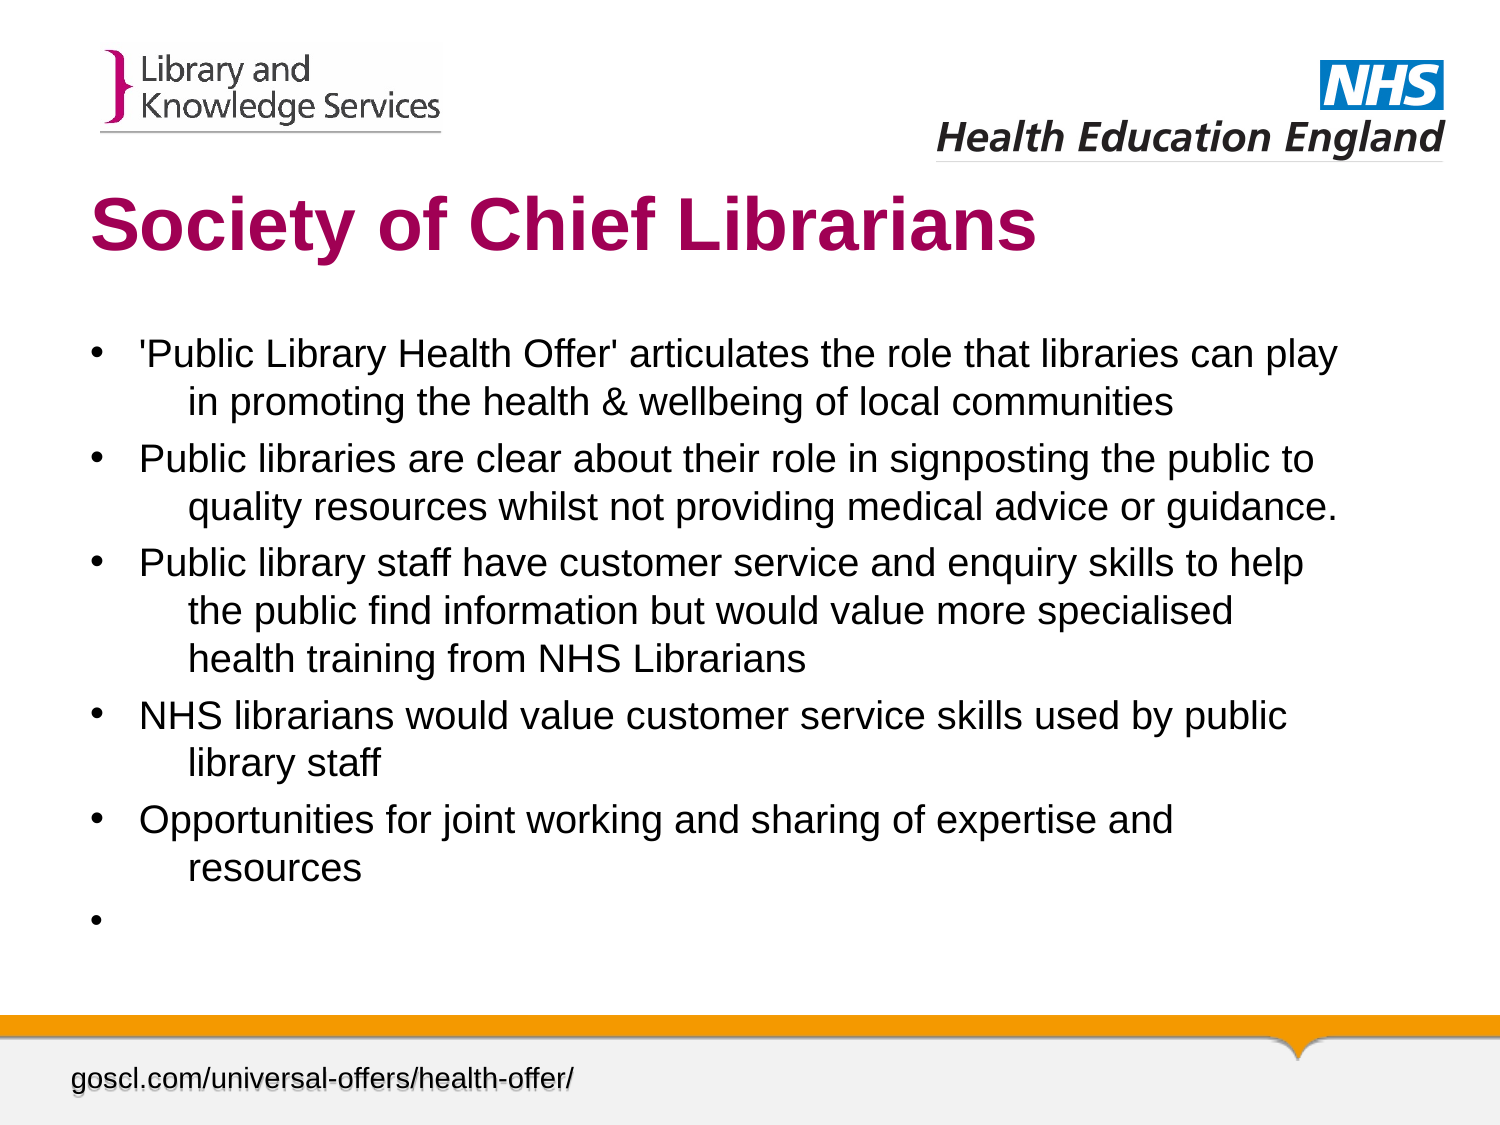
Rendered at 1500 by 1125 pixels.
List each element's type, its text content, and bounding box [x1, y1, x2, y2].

text_box goscl.com/universal-offers/health-offer/ [55, 1052, 932, 1113]
list 'Public Library Health Offer' articulates the role that libraries can play in promoting the health & wellbeing of local communities Public libraries are clear about their role in signposting the public to quality resources whilst not providing medical advice or guidance. Public library staff have customer service and enquiry skills to help the public find information but would value more specialised health training from NHS Librarians NHS librarians would value customer service skills used by public library staff Opportunities for joint working and sharing of expertise and resources [55, 281, 1444, 1002]
title Society of Chief Librarians [75, 168, 1351, 280]
picture [100, 42, 443, 131]
